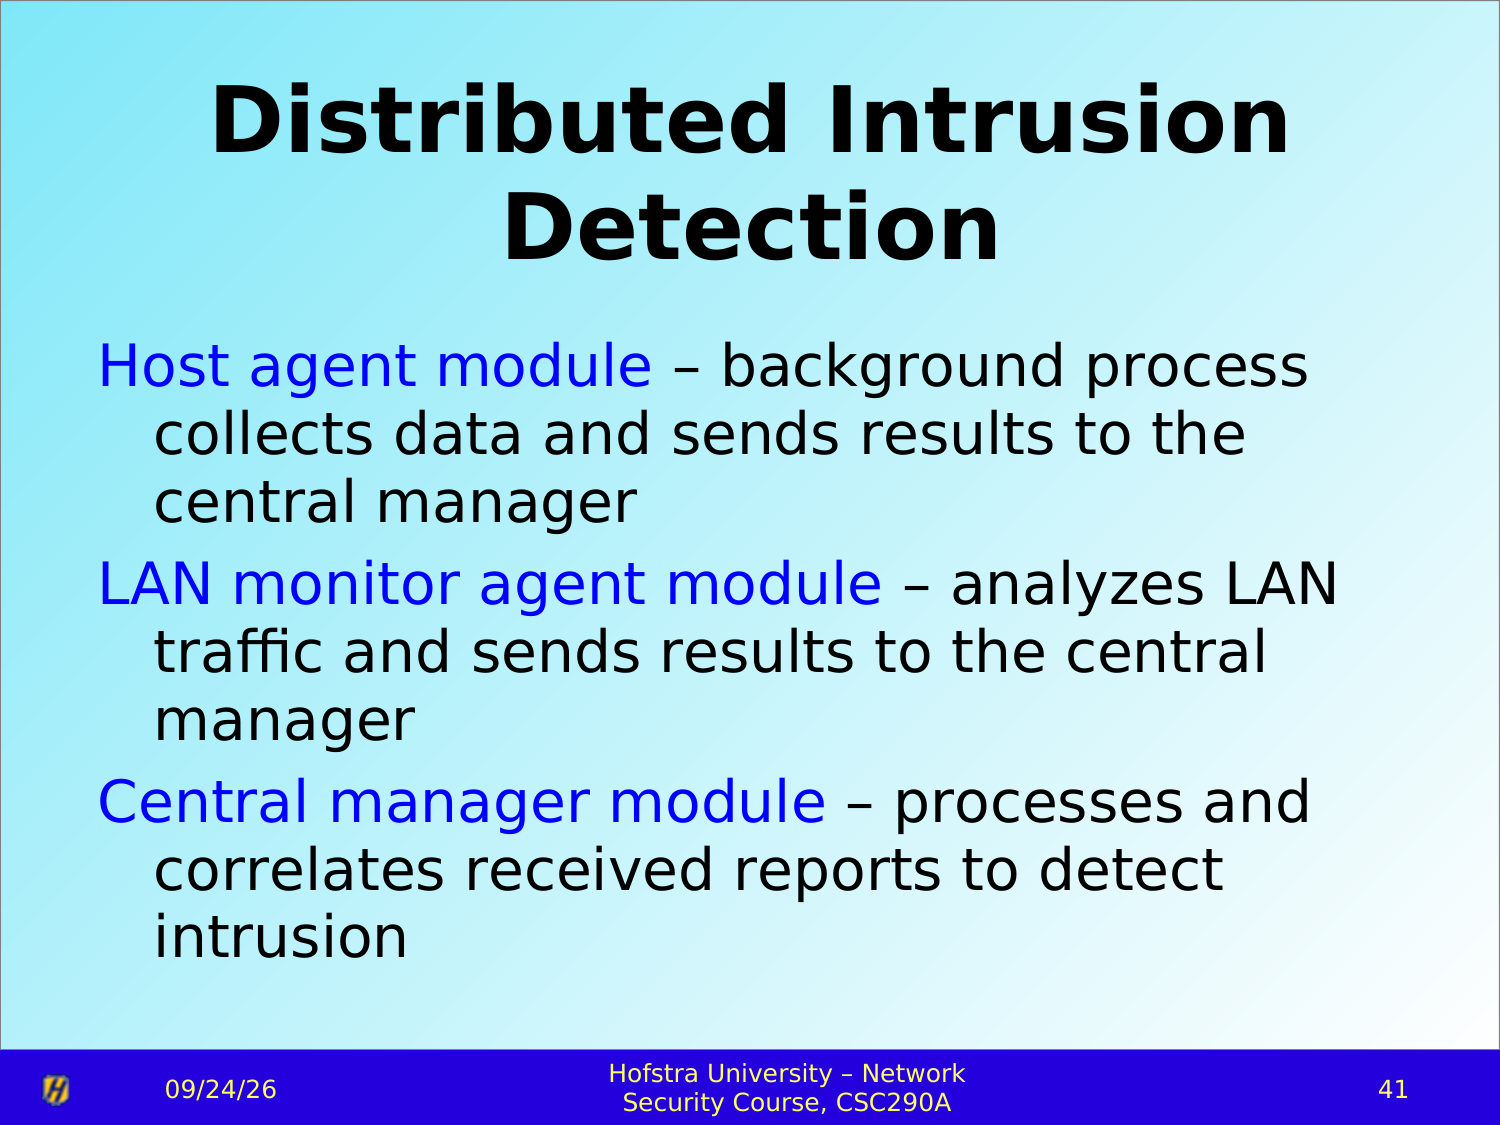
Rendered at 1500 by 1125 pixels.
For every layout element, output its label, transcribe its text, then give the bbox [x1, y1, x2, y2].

picture [37, 1072, 76, 1110]
title Distributed Intrusion Detection [112, 59, 1391, 289]
list Host agent module – background process collects data and sends results to the central manager LAN monitor agent module – analyzes LAN traffic and sends results to the central manager Central manager module – processes and correlates received reports to detect intrusion [82, 325, 1440, 1001]
